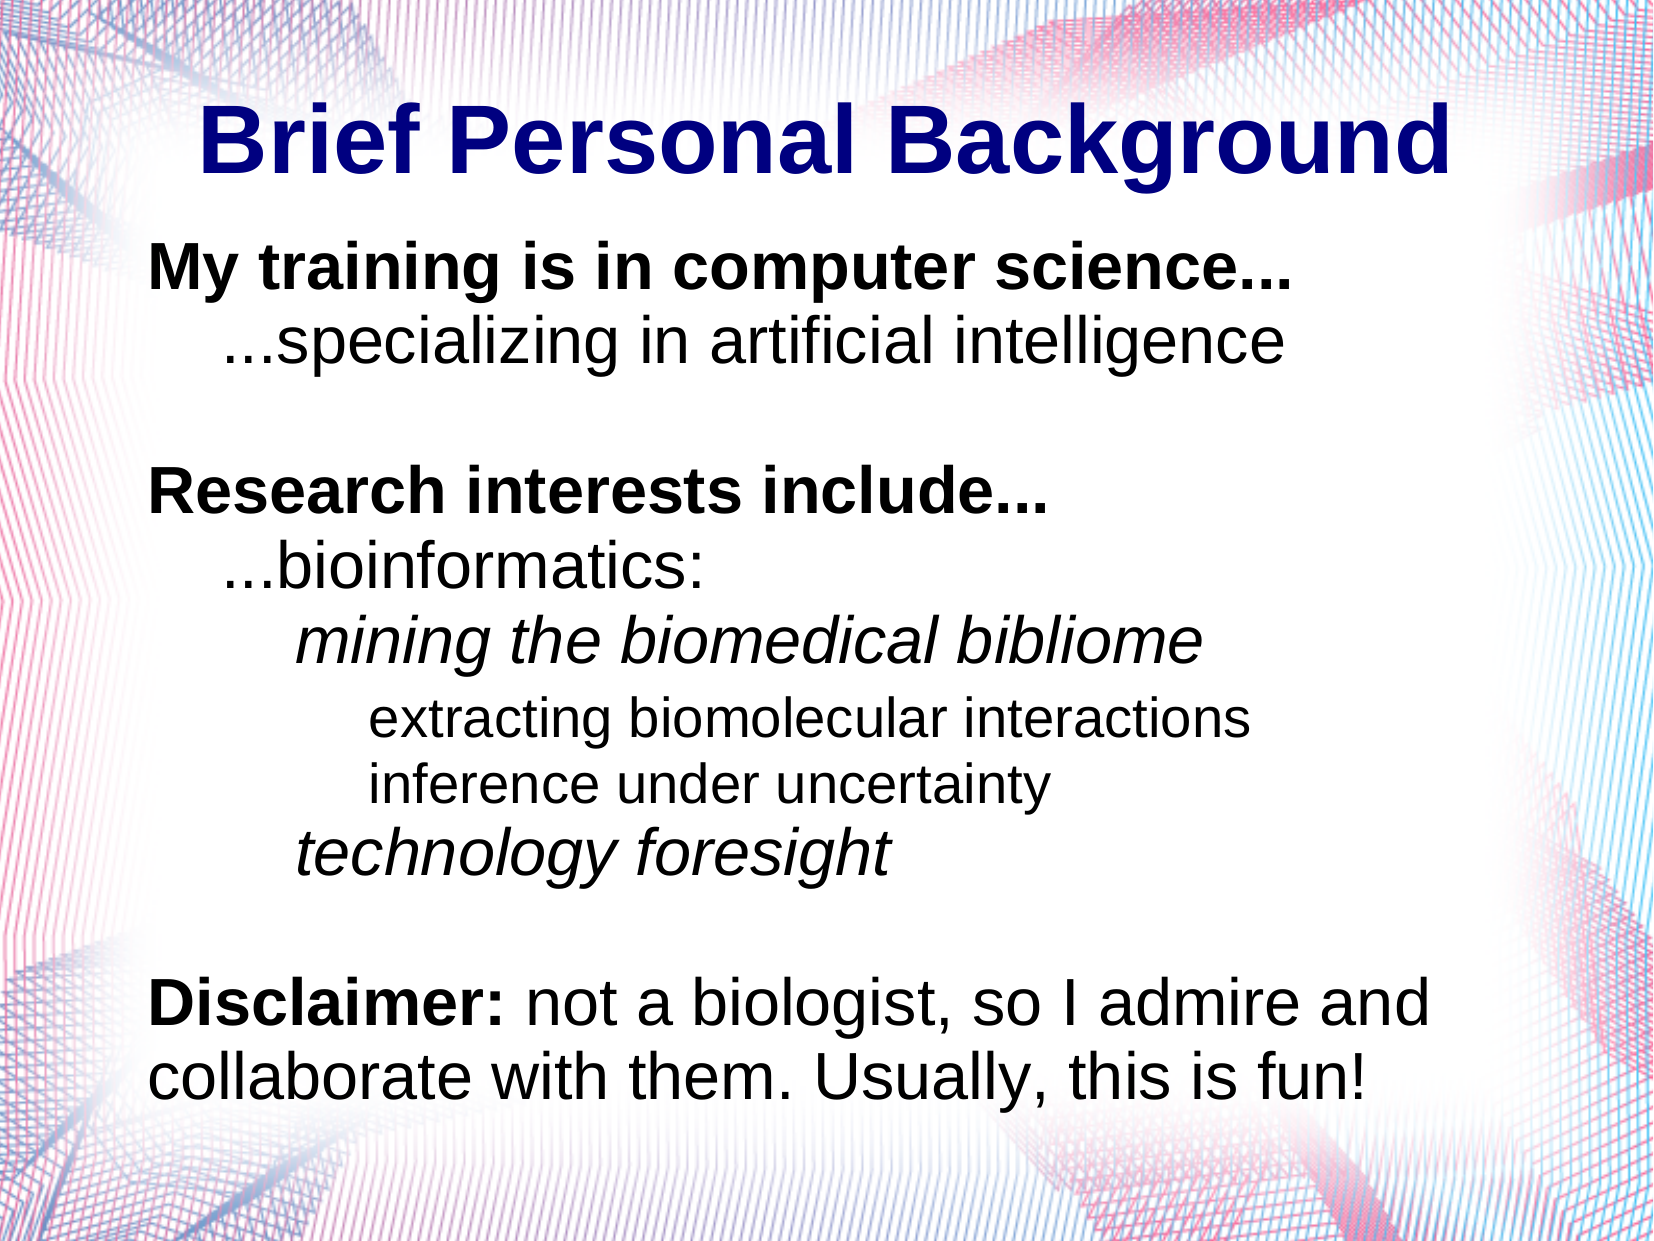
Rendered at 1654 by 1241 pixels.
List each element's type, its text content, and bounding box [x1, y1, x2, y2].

subtitle My training is in computer science... ...specializing in artificial intelligence Research interests include... ...bioinformatics: mining the biomedical bibliome extracting biomolecular interactions inference under uncertainty technology foresight Disclaimer: not a biologist, so I admire and collaborate with them. Usually, this is fun! [147, 228, 1506, 1189]
picture [0, 0, 1654, 1241]
title Brief Personal Background [82, 61, 1571, 219]
